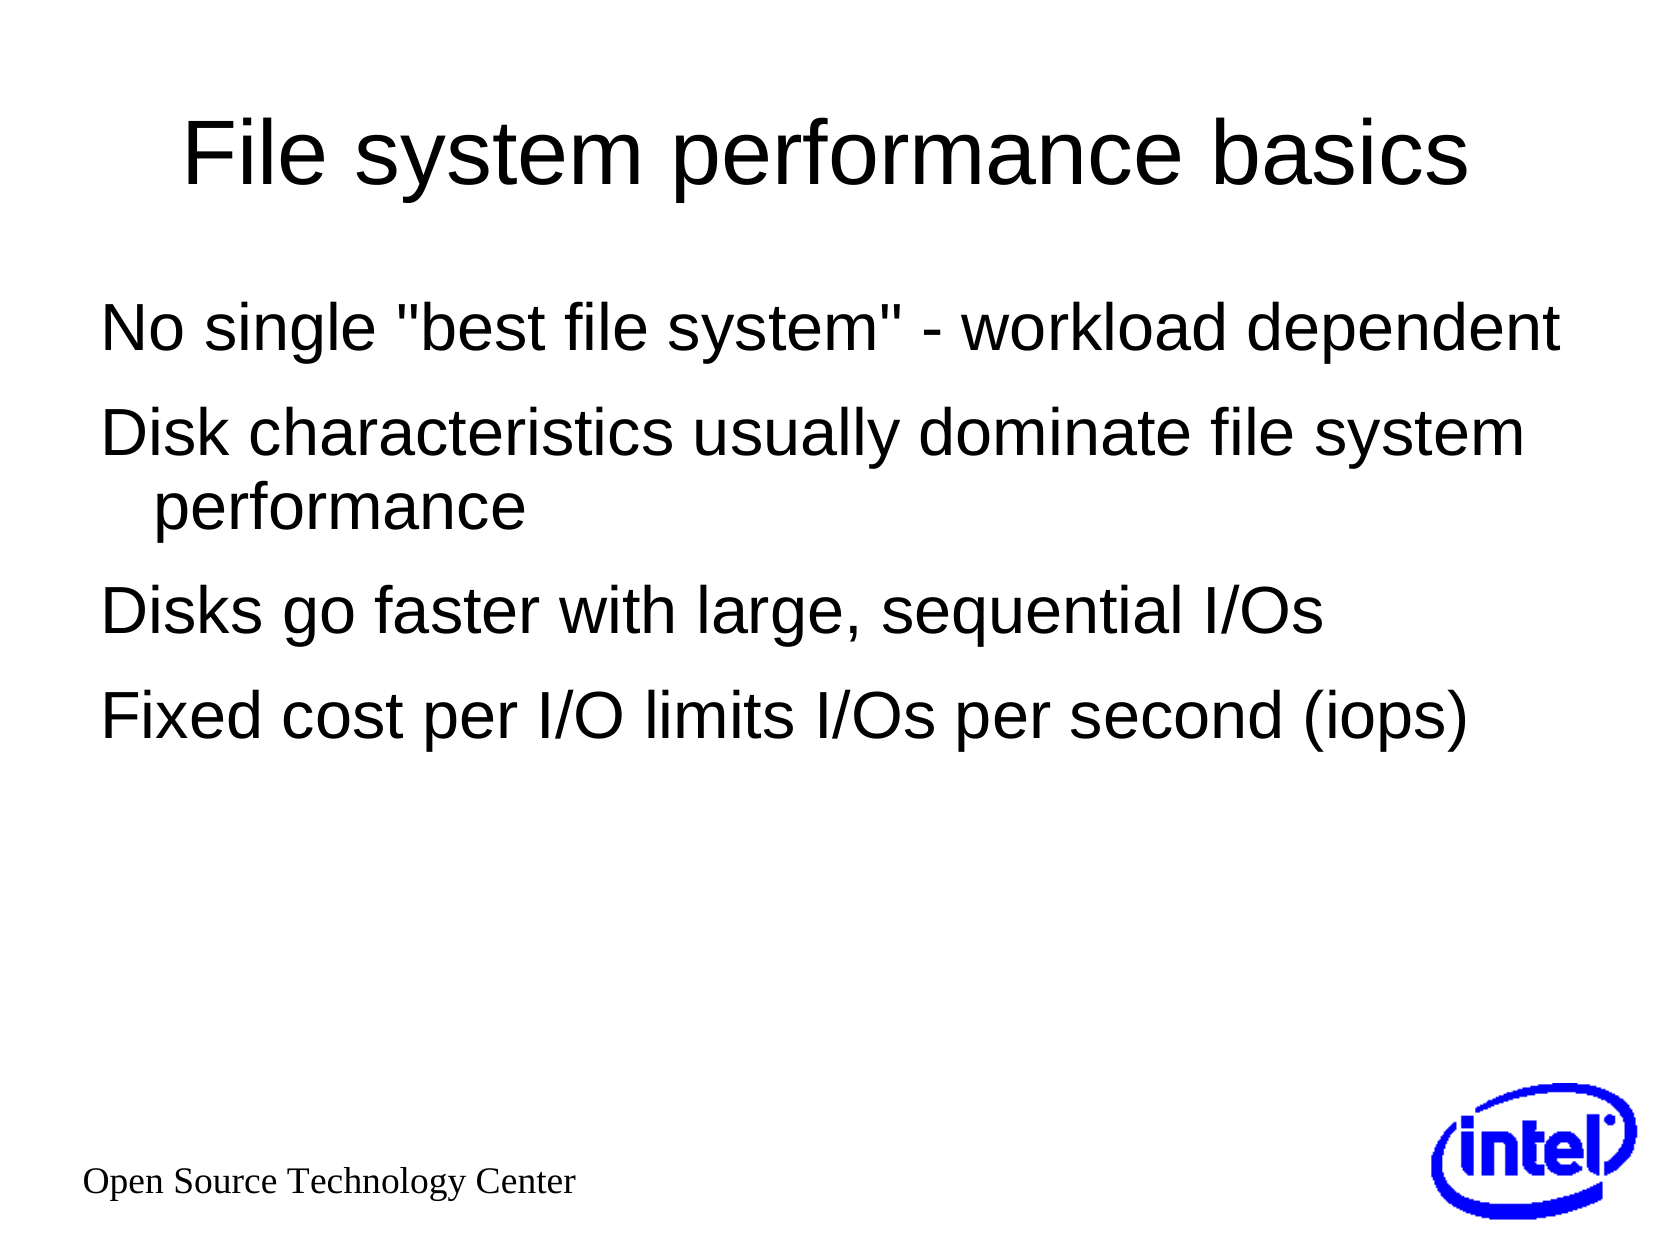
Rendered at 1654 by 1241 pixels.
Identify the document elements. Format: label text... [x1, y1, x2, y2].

title File system performance basics [82, 49, 1571, 257]
picture [1430, 1083, 1639, 1223]
list No single "best file system" - workload dependent Disk characteristics usually dominate file system performance Disks go faster with large, sequential I/Os Fixed cost per I/O limits I/Os per second (iops) [82, 290, 1571, 1109]
